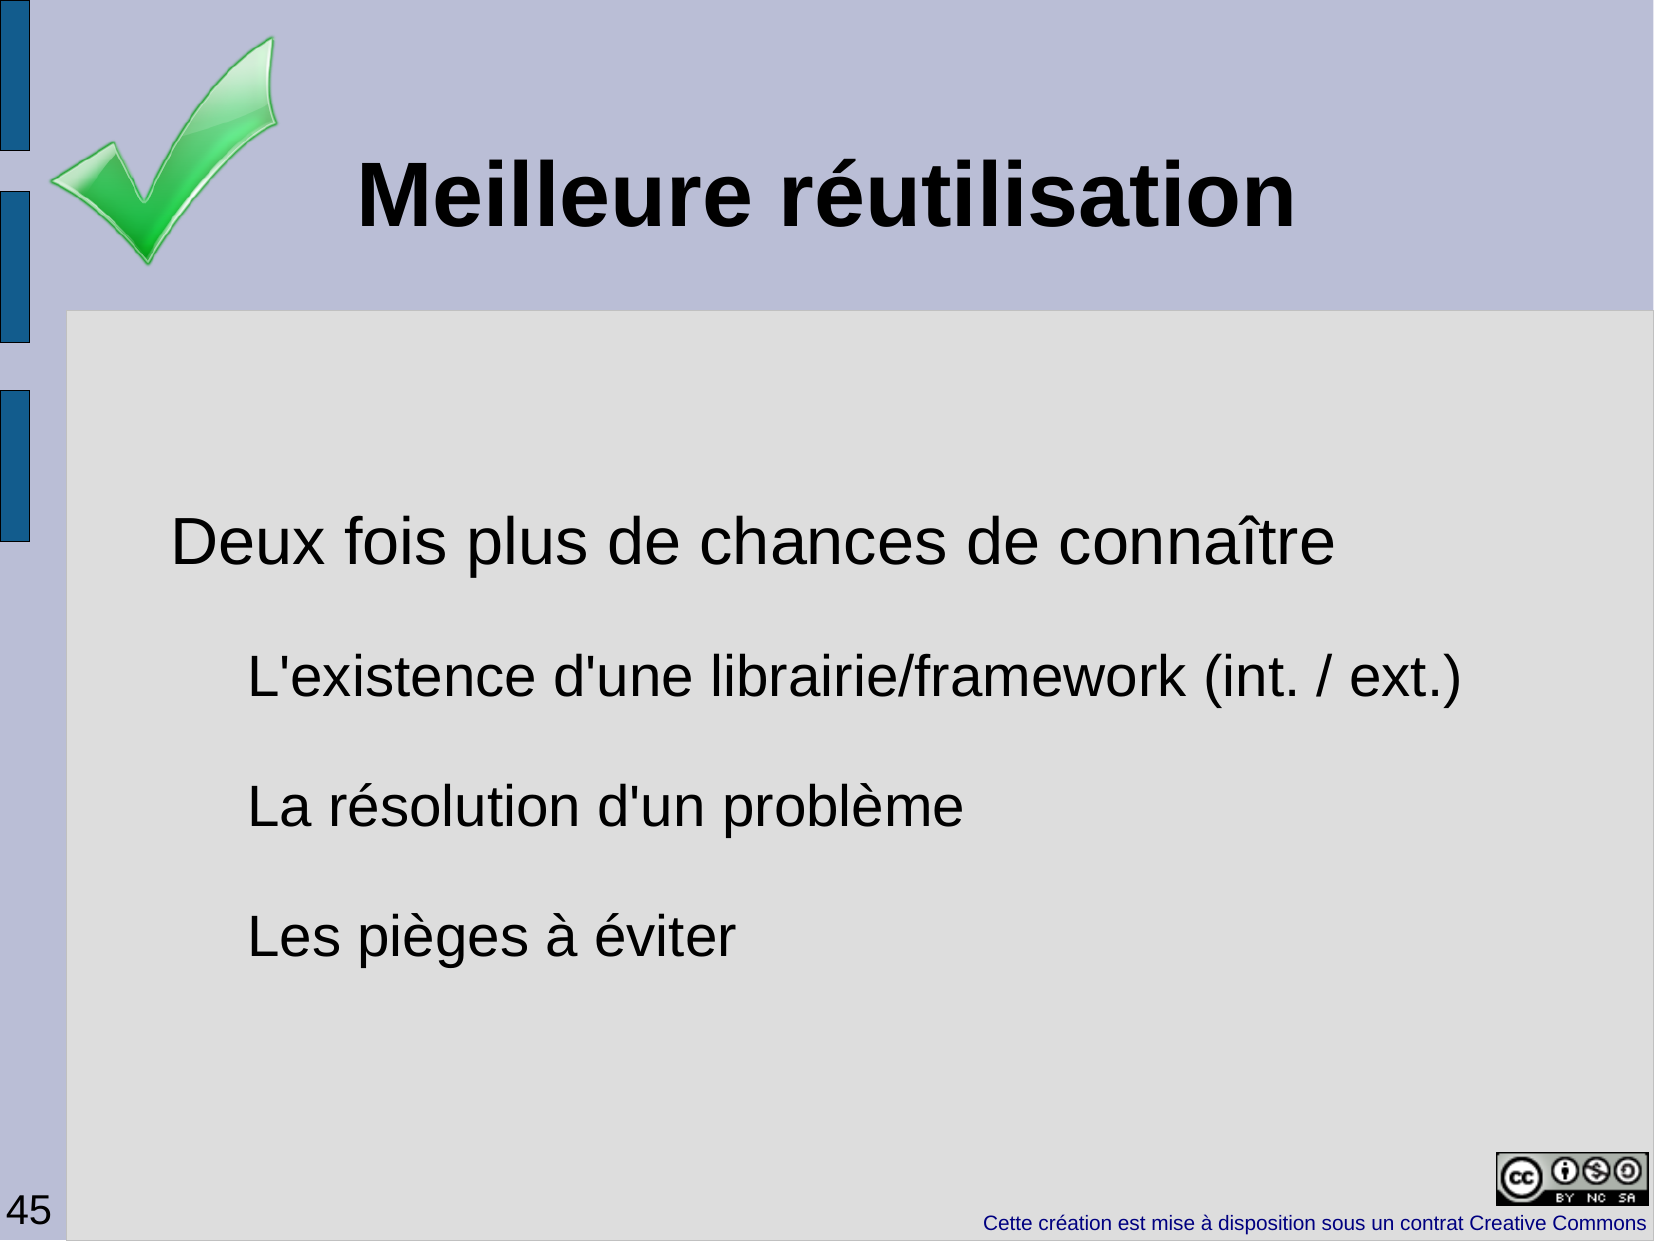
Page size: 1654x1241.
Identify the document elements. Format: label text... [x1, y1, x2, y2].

title Meilleure réutilisation [121, 91, 1534, 299]
picture [1496, 1152, 1649, 1206]
list Deux fois plus de chances de connaître L'existence d'une librairie/framework (int. / ext.) La résolution d'un problème Les pièges à éviter [152, 354, 1595, 1136]
picture [41, 29, 284, 272]
